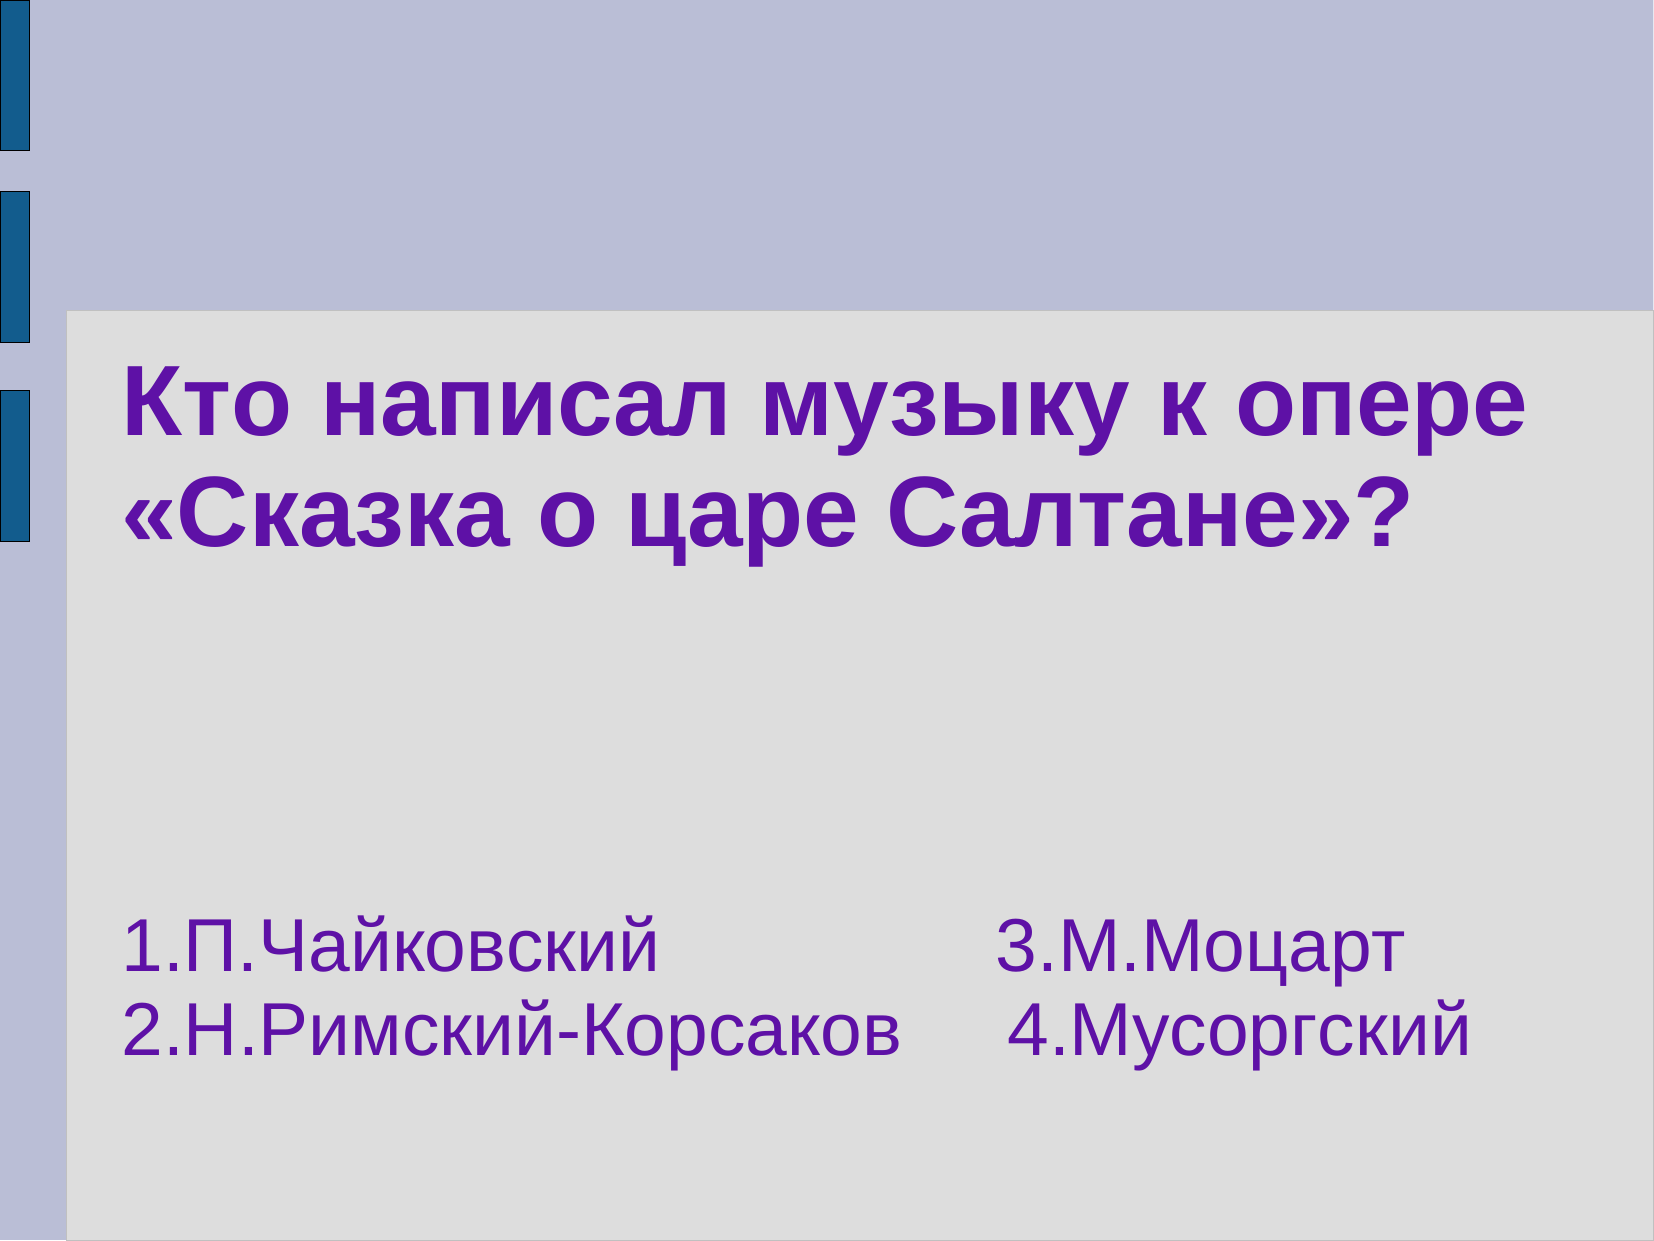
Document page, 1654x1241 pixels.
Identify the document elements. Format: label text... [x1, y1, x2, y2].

list Кто написал музыку к опере «Сказка о царе Салтане»? 1.П.Чайковский 3.М.Моцарт 2.Н.Римский-Корсаков 4.Мусоргский [121, 344, 1534, 1127]
